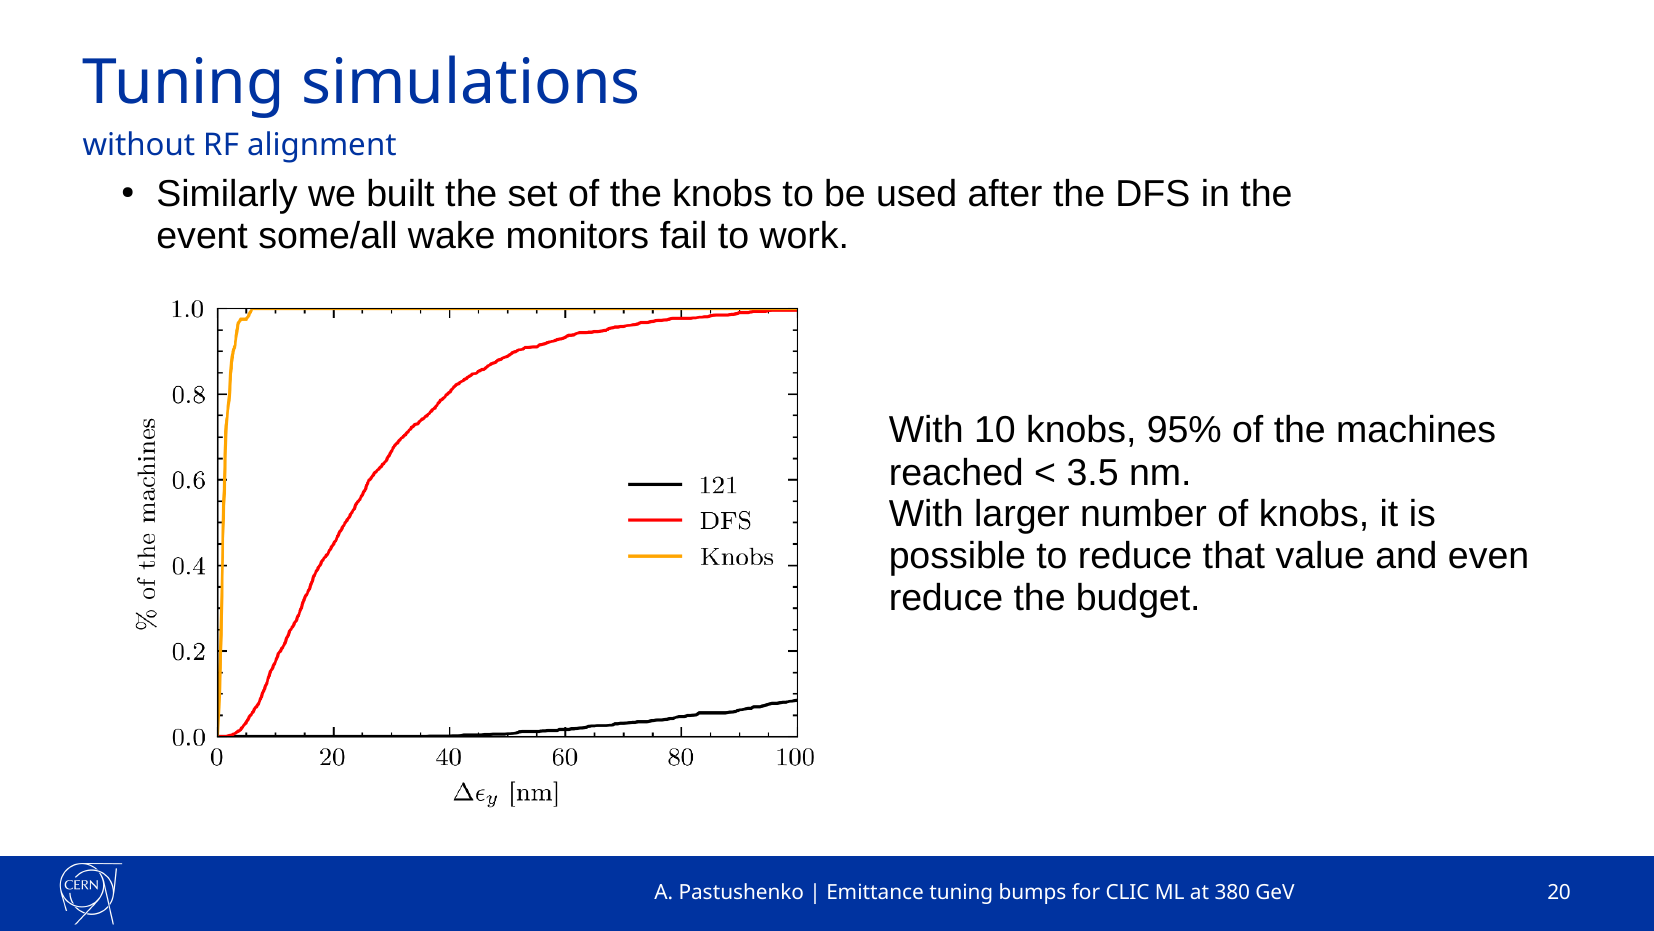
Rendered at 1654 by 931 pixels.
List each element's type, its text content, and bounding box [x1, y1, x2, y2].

picture [128, 295, 827, 815]
picture [56, 859, 127, 928]
text_box Similarly we built the set of the knobs to be used after the DFS in the event some/all wake monitors fail to work. [106, 165, 1371, 265]
title Tuning simulations without RF alignment [82, 37, 1571, 193]
text_box With 10 knobs, 95% of the machines reached < 3.5 nm. With larger number of knobs, it is possible to reduce that value and even reduce the budget. [874, 401, 1583, 627]
